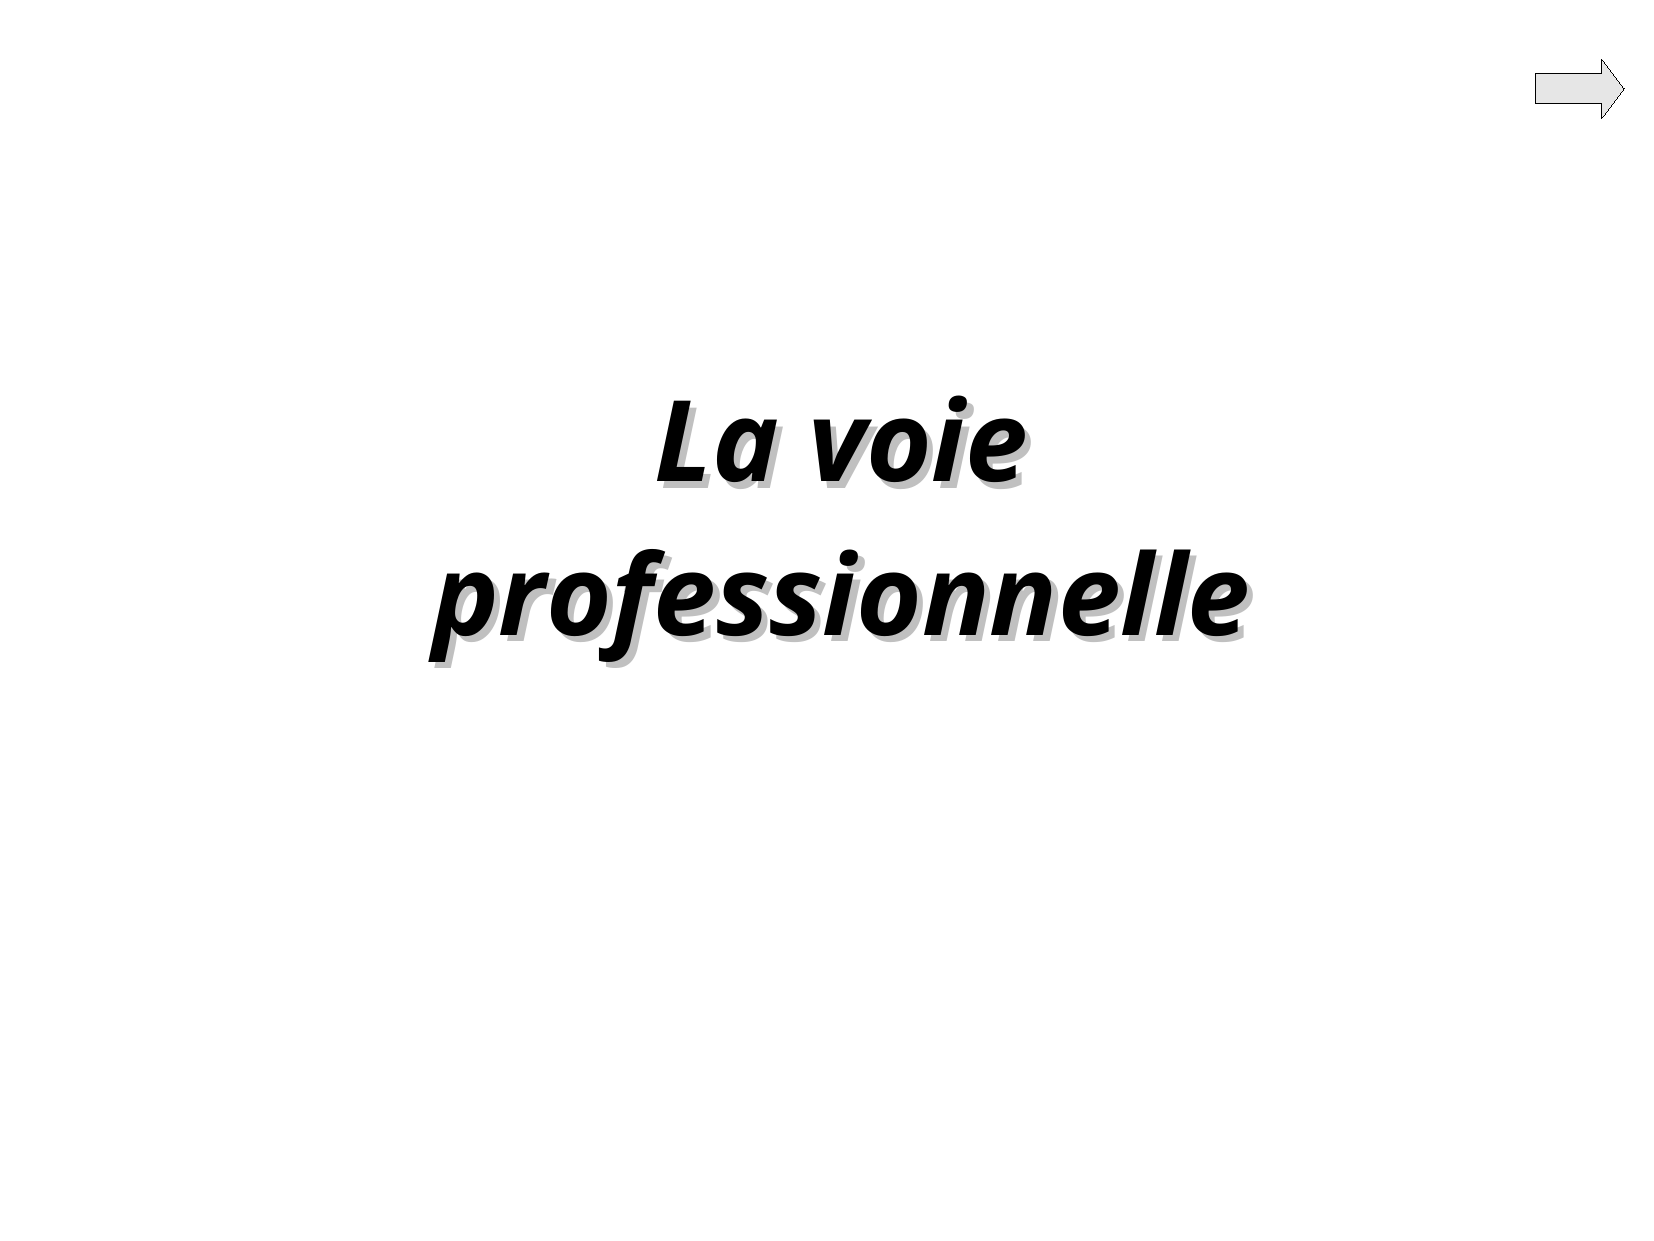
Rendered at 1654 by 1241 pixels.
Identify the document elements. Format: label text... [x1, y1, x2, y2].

text_box [1535, 59, 1625, 119]
text_box La voie professionnelle [265, 354, 1418, 683]
